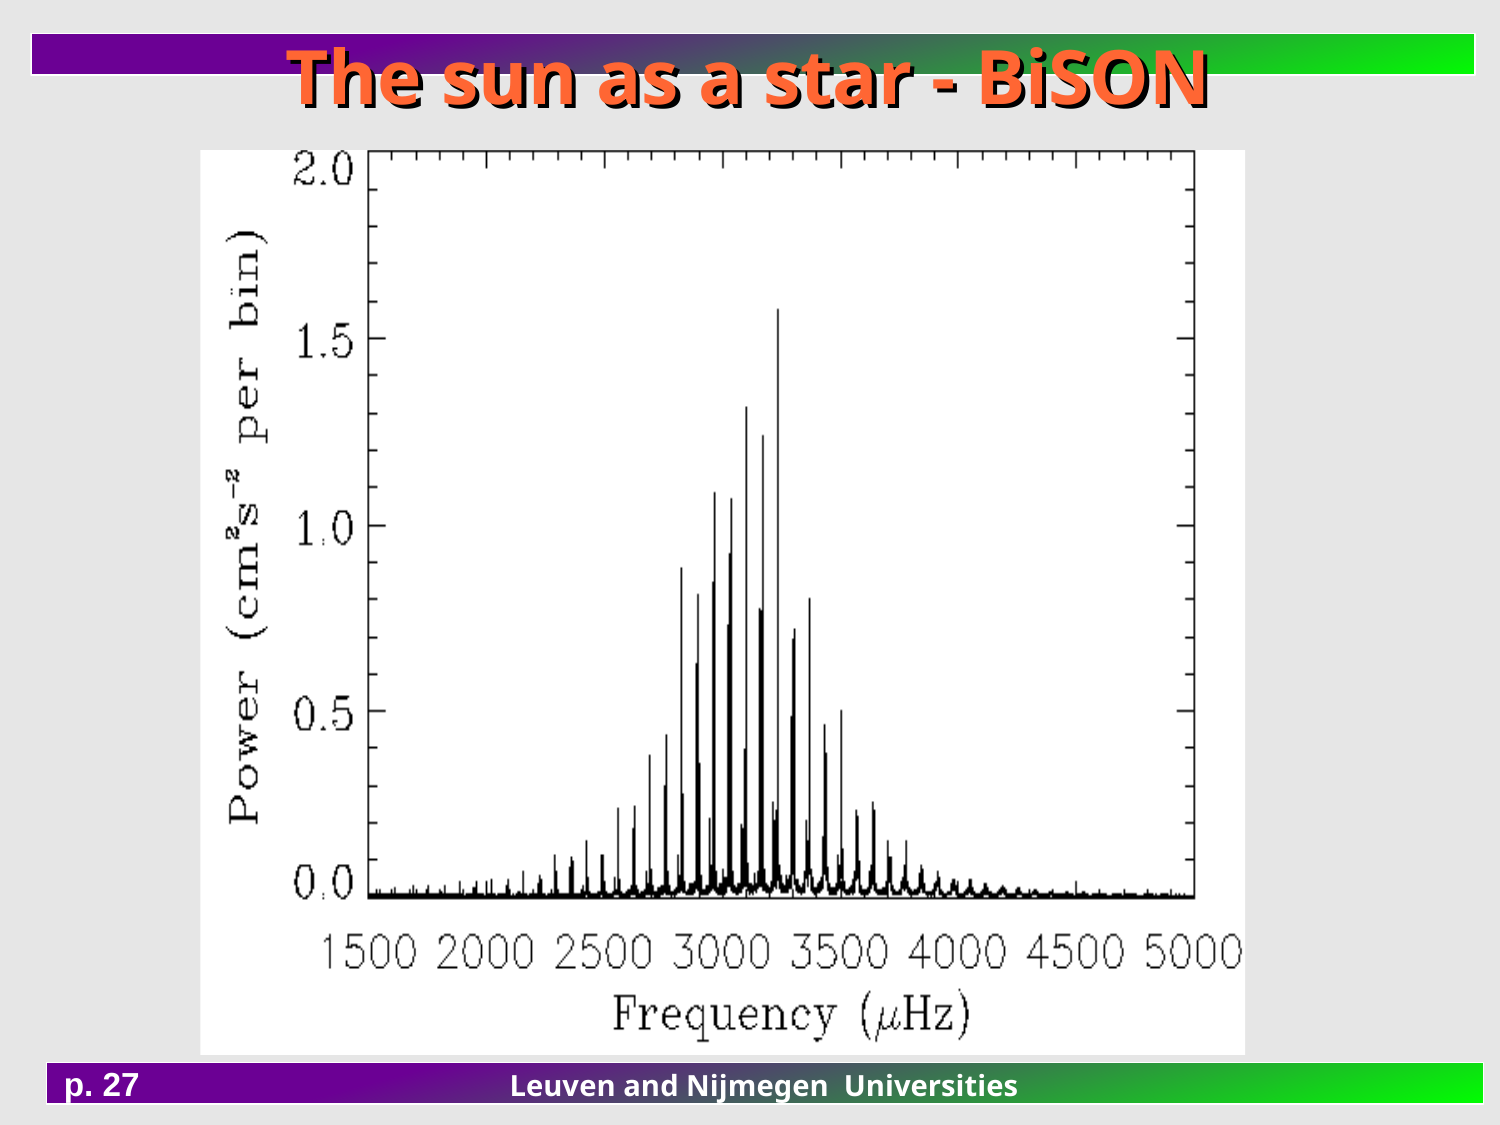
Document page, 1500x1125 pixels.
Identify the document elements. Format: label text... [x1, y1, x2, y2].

title The sun as a star - BiSON [73, 0, 1424, 152]
picture [200, 152, 1246, 1055]
